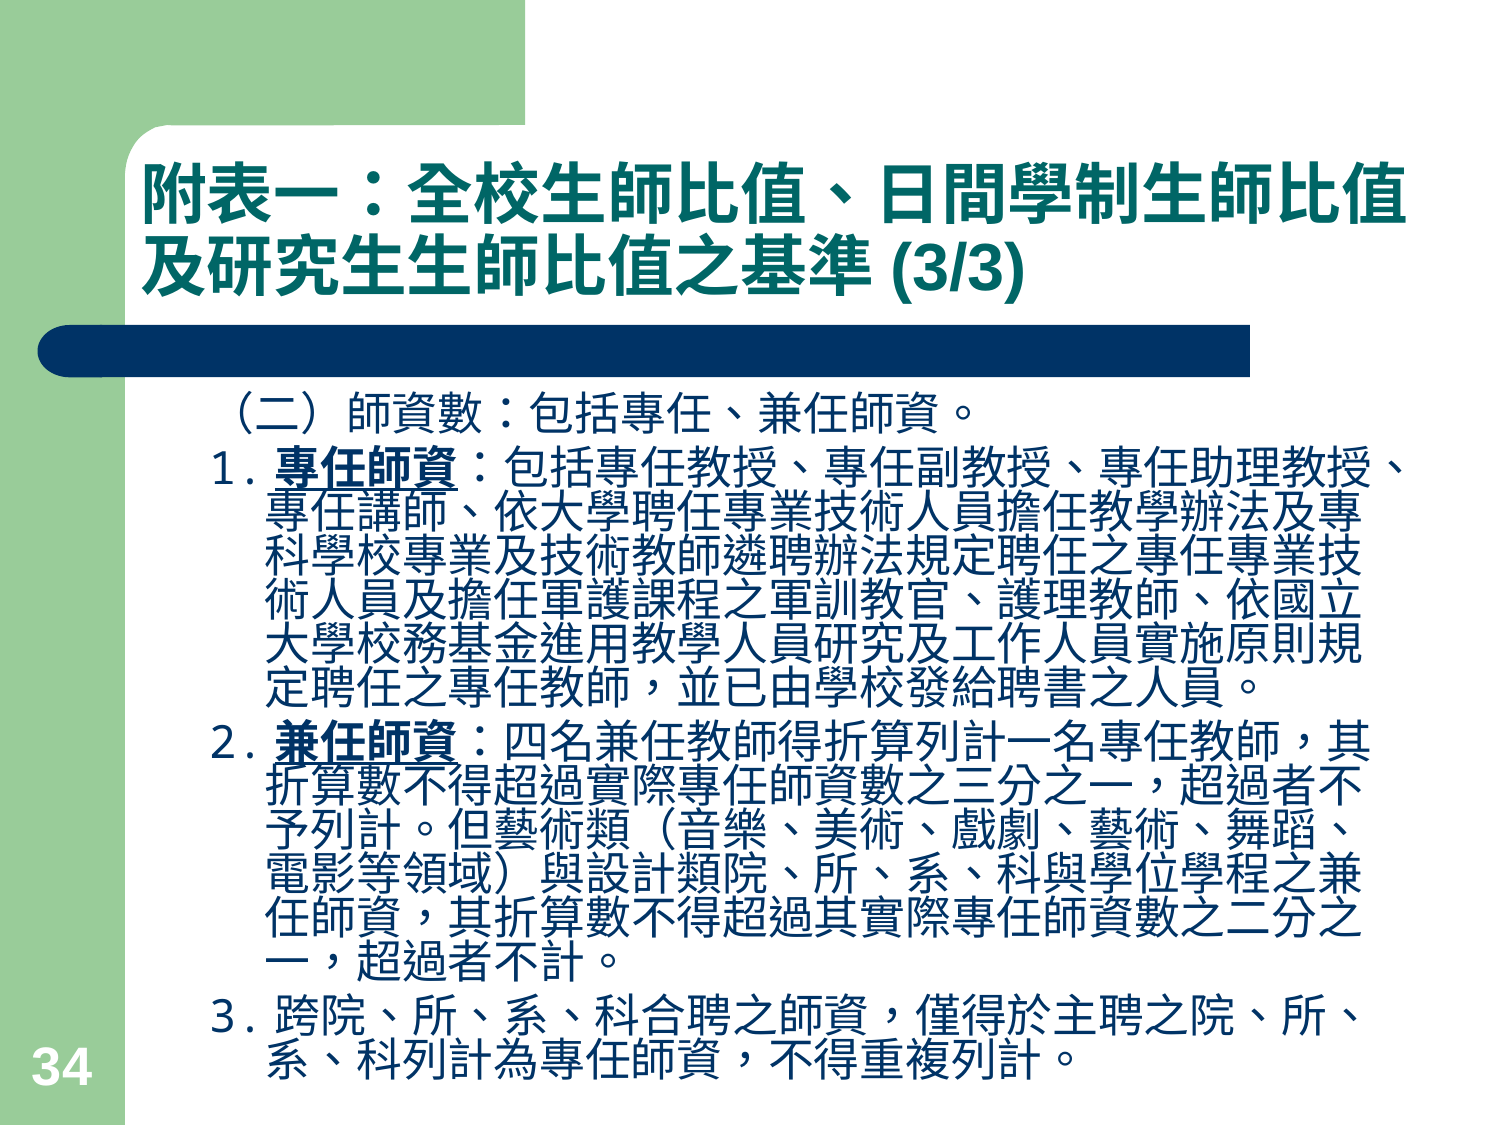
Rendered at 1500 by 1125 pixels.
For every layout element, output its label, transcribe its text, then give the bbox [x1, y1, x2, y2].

title 附表一：全校生師比值、日間學制生師比值及研究生生師比值之基準(3/3) [125, 125, 1426, 313]
text_box [13, 1023, 111, 1105]
list （二）師資數：包括專任、兼任師資。 1.專任師資：包括專任教授、專任副教授、專任助理教授、專任講師、依大學聘任專業技術人員擔任教學辦法及專科學校專業及技術教師遴聘辦法規定聘任之專任專業技術人員及擔任軍護課程之軍訓教官、護理教師、依國立大學校務基金進用教學人員研究及工作人員實施原則規定聘任之專任教師，並已由學校發給聘書之人員。 2.兼任師資：四名兼任教師得折算列計一名專任教師，其折算數不得超過實際專任師資數之三分之一，超過者不予列計。但藝術類（音樂、美術、戲劇、藝術、舞蹈、電影等領域）與設計類院、所、系、科與學位學程之兼任師資，其折算數不得超過其實際專任師資數之二分之一，超過者不計。 3.跨院、所、系、科合聘之師資，僅得於主聘之院、所、系、科列計為專任師資，不得重複列計。 [137, 387, 1412, 1125]
